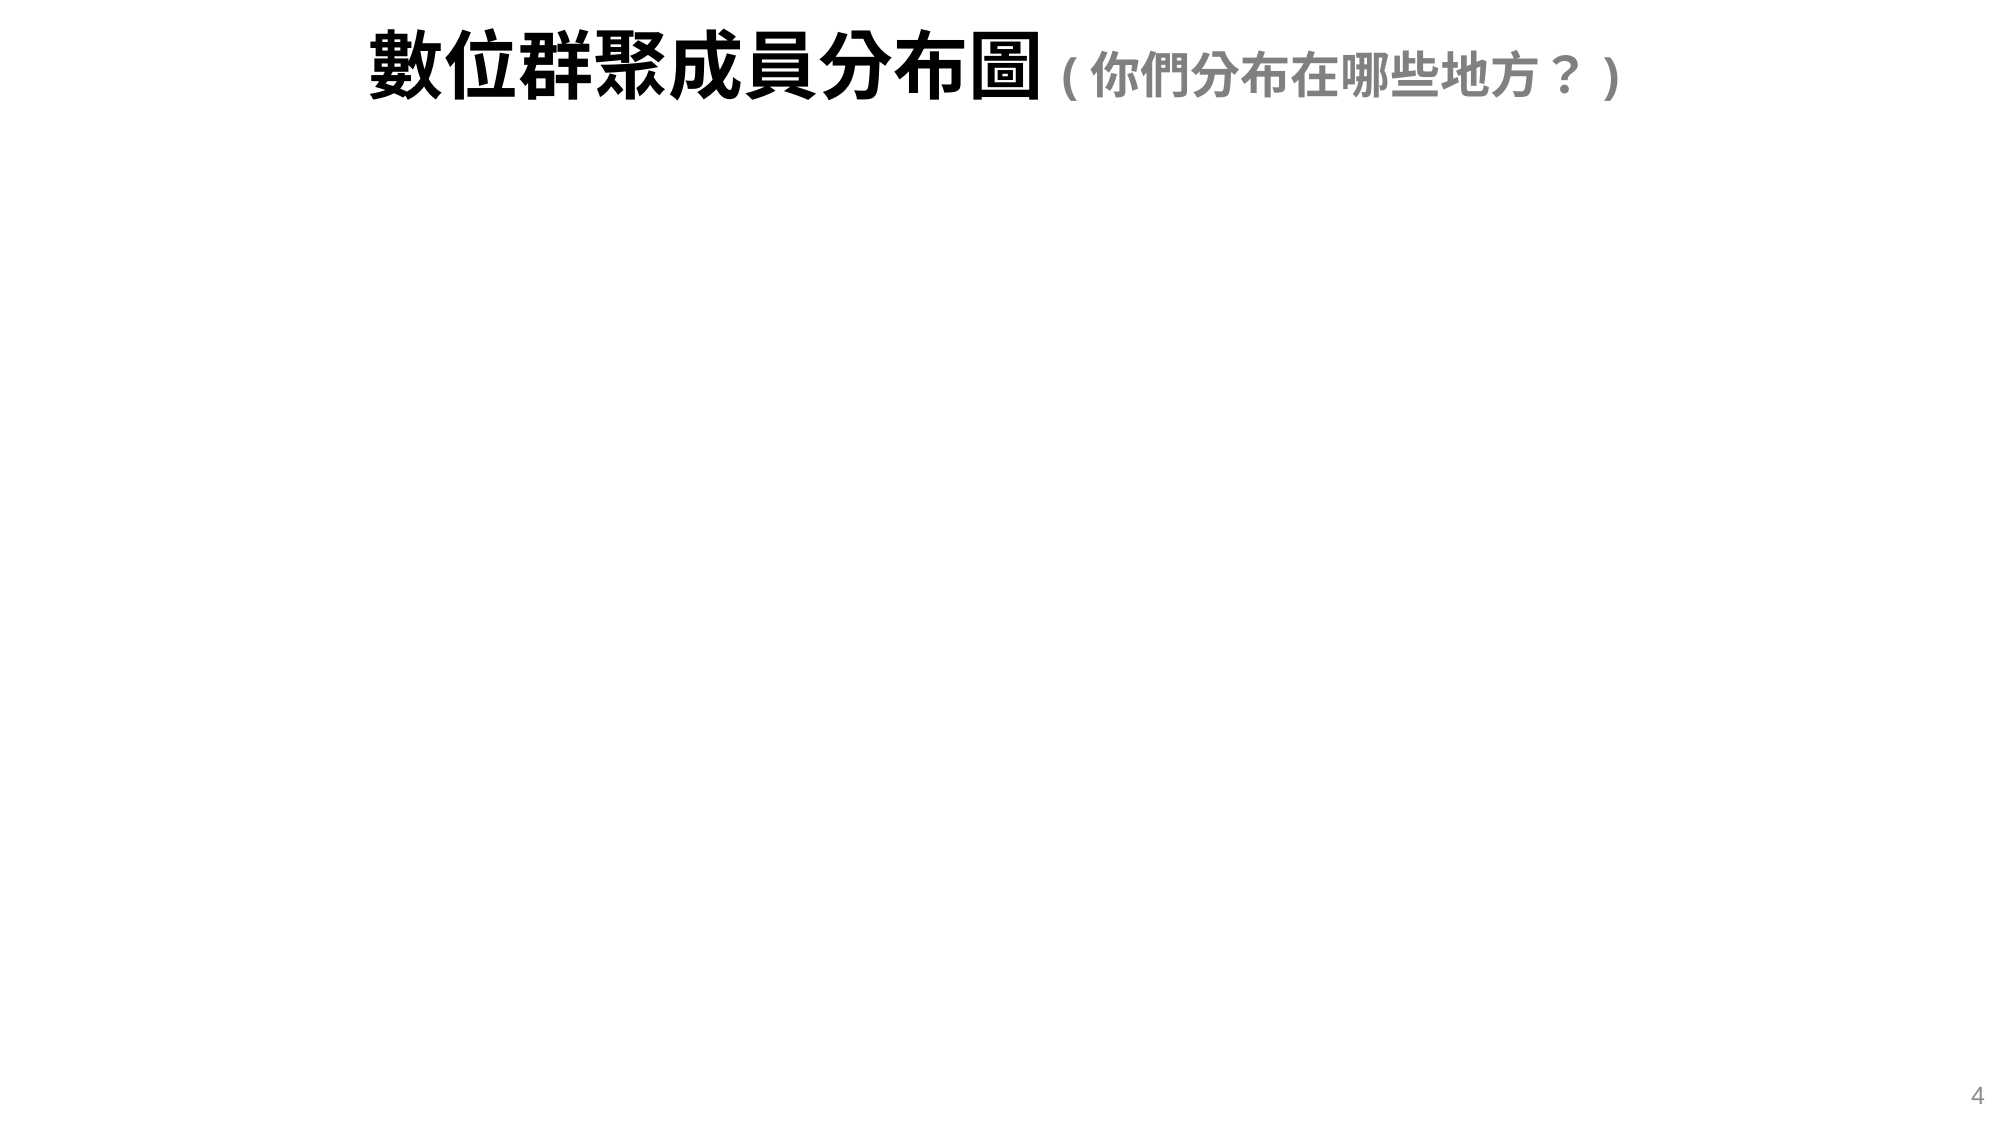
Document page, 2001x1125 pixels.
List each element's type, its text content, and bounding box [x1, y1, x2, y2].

text_box 數位群聚成員分布圖(你們分布在哪些地方？) [219, 11, 1769, 117]
